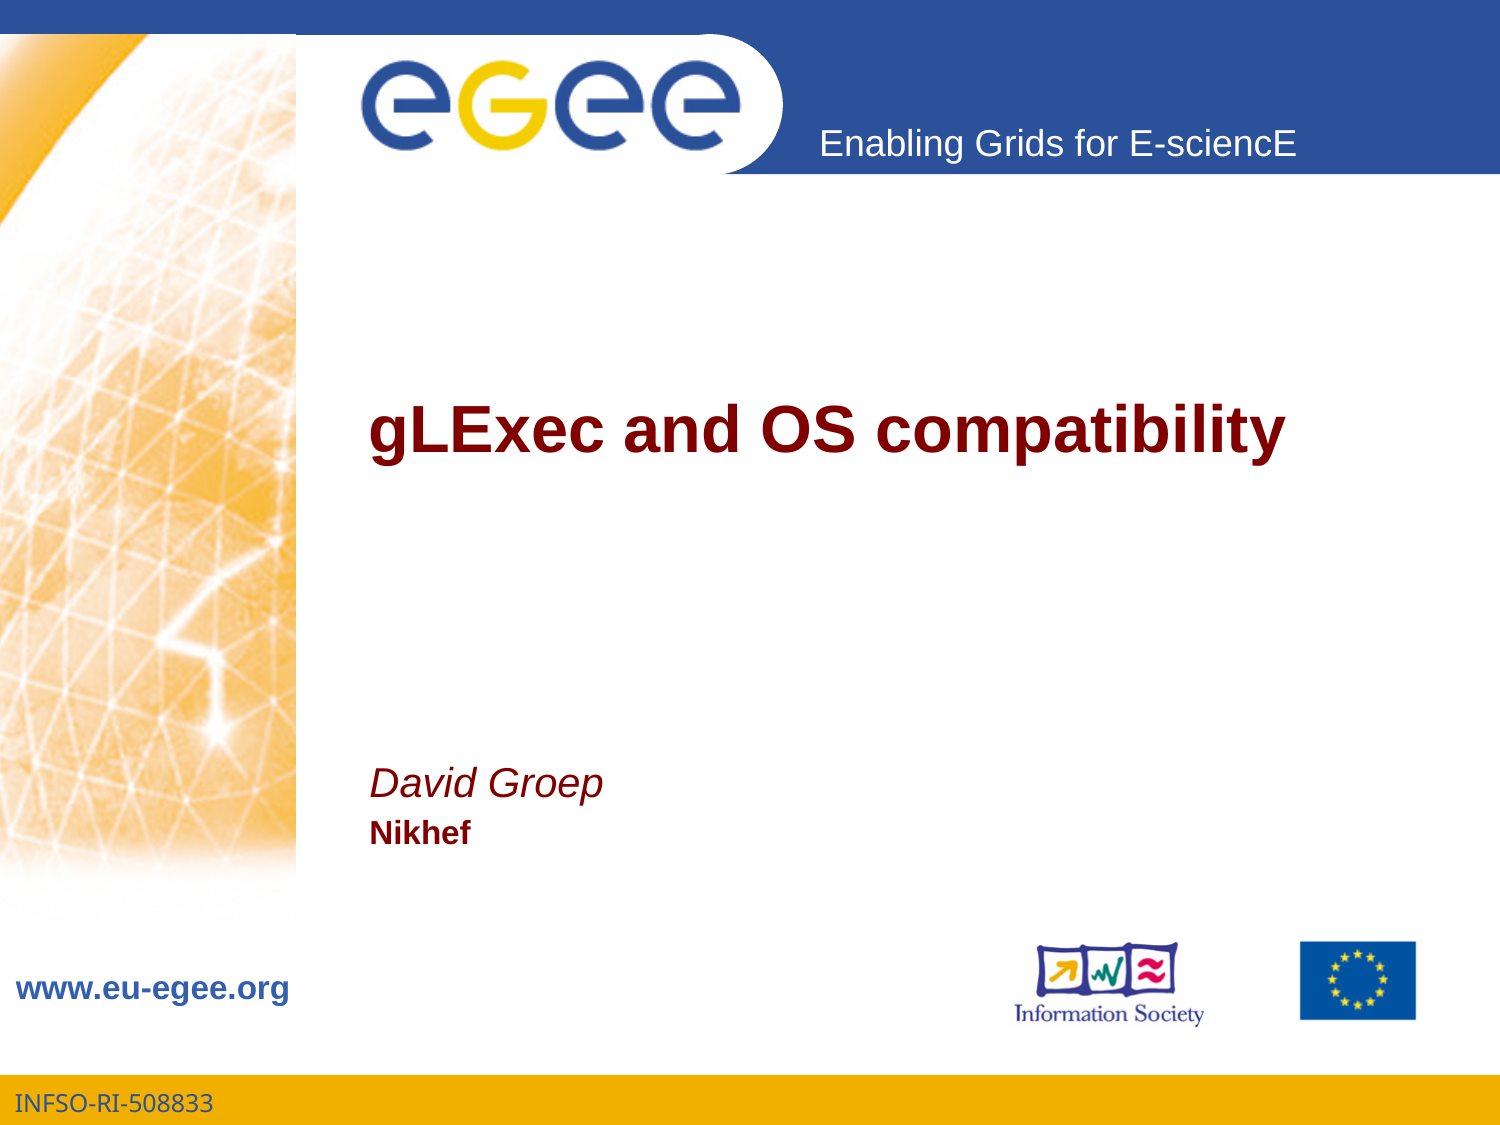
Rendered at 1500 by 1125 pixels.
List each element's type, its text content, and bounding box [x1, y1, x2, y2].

picture [1009, 941, 1210, 1030]
picture [0, 34, 296, 921]
picture [1291, 934, 1424, 1028]
title gLExec and OS compatibility [353, 384, 1423, 676]
picture [355, 56, 748, 154]
text_box David Groep Nikhef [354, 752, 1424, 918]
